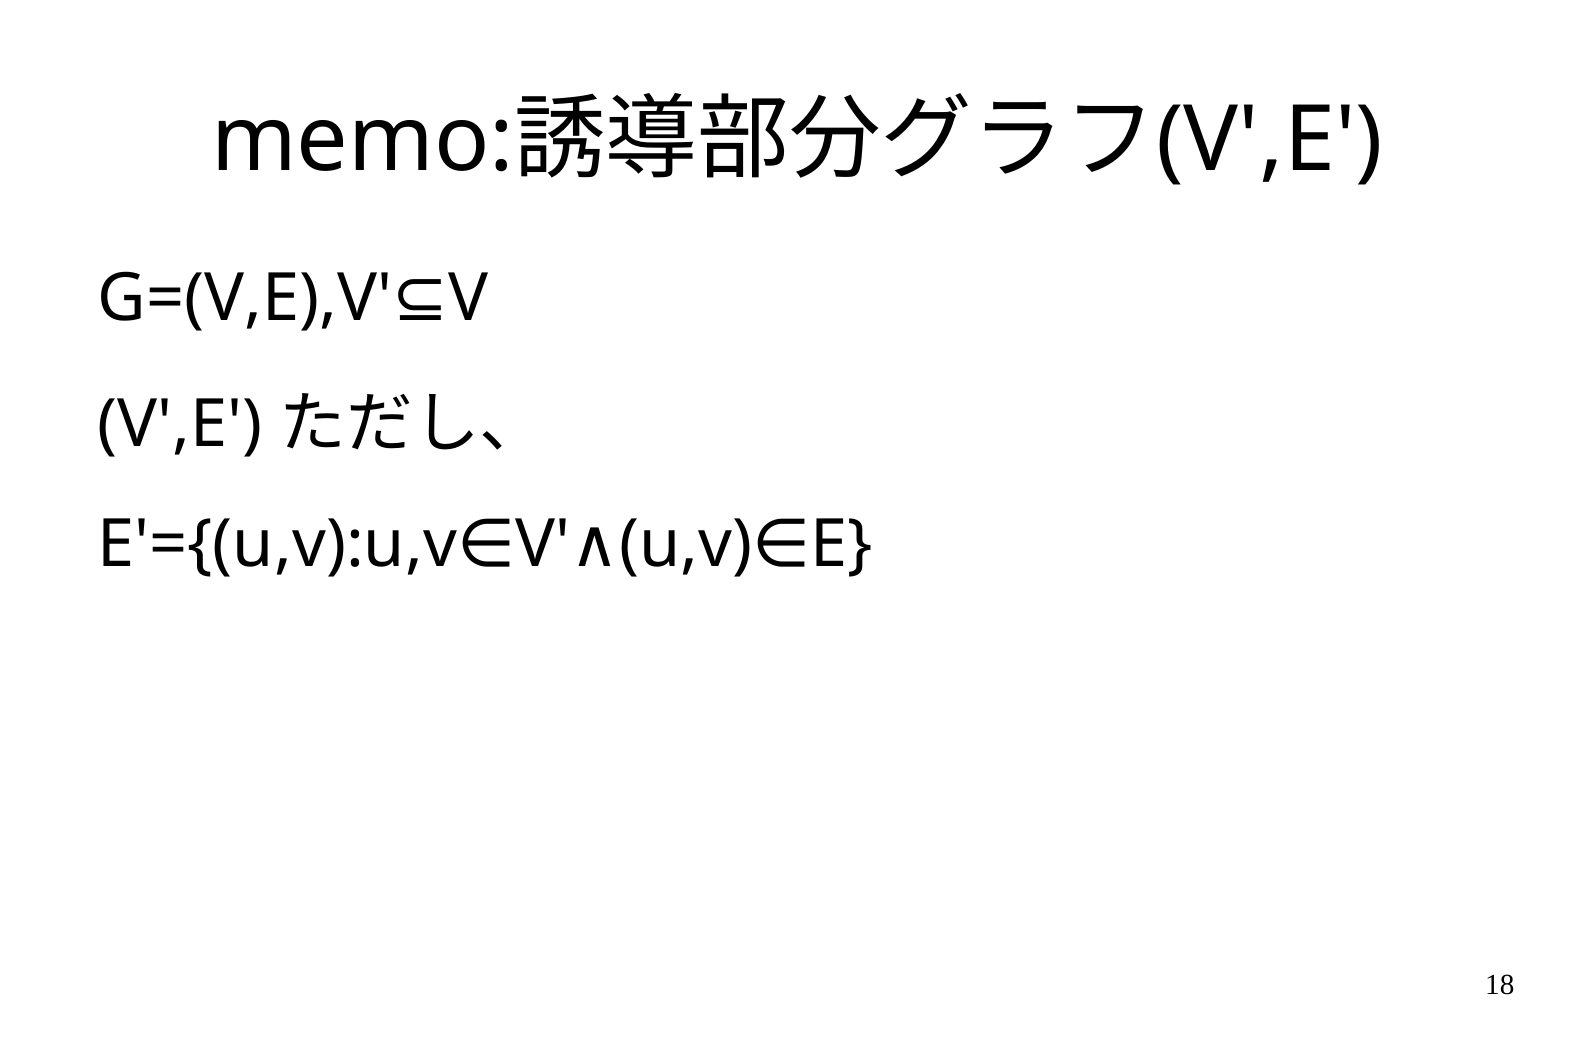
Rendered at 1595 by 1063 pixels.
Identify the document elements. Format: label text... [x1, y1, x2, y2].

list G=(V,E),V'⊆V (V',E') ただし、 E'={(u,v):u,v∈V'∧(u,v)∈E} [79, 248, 1515, 936]
title memo:誘導部分グラフ(V',E') [79, 42, 1515, 220]
